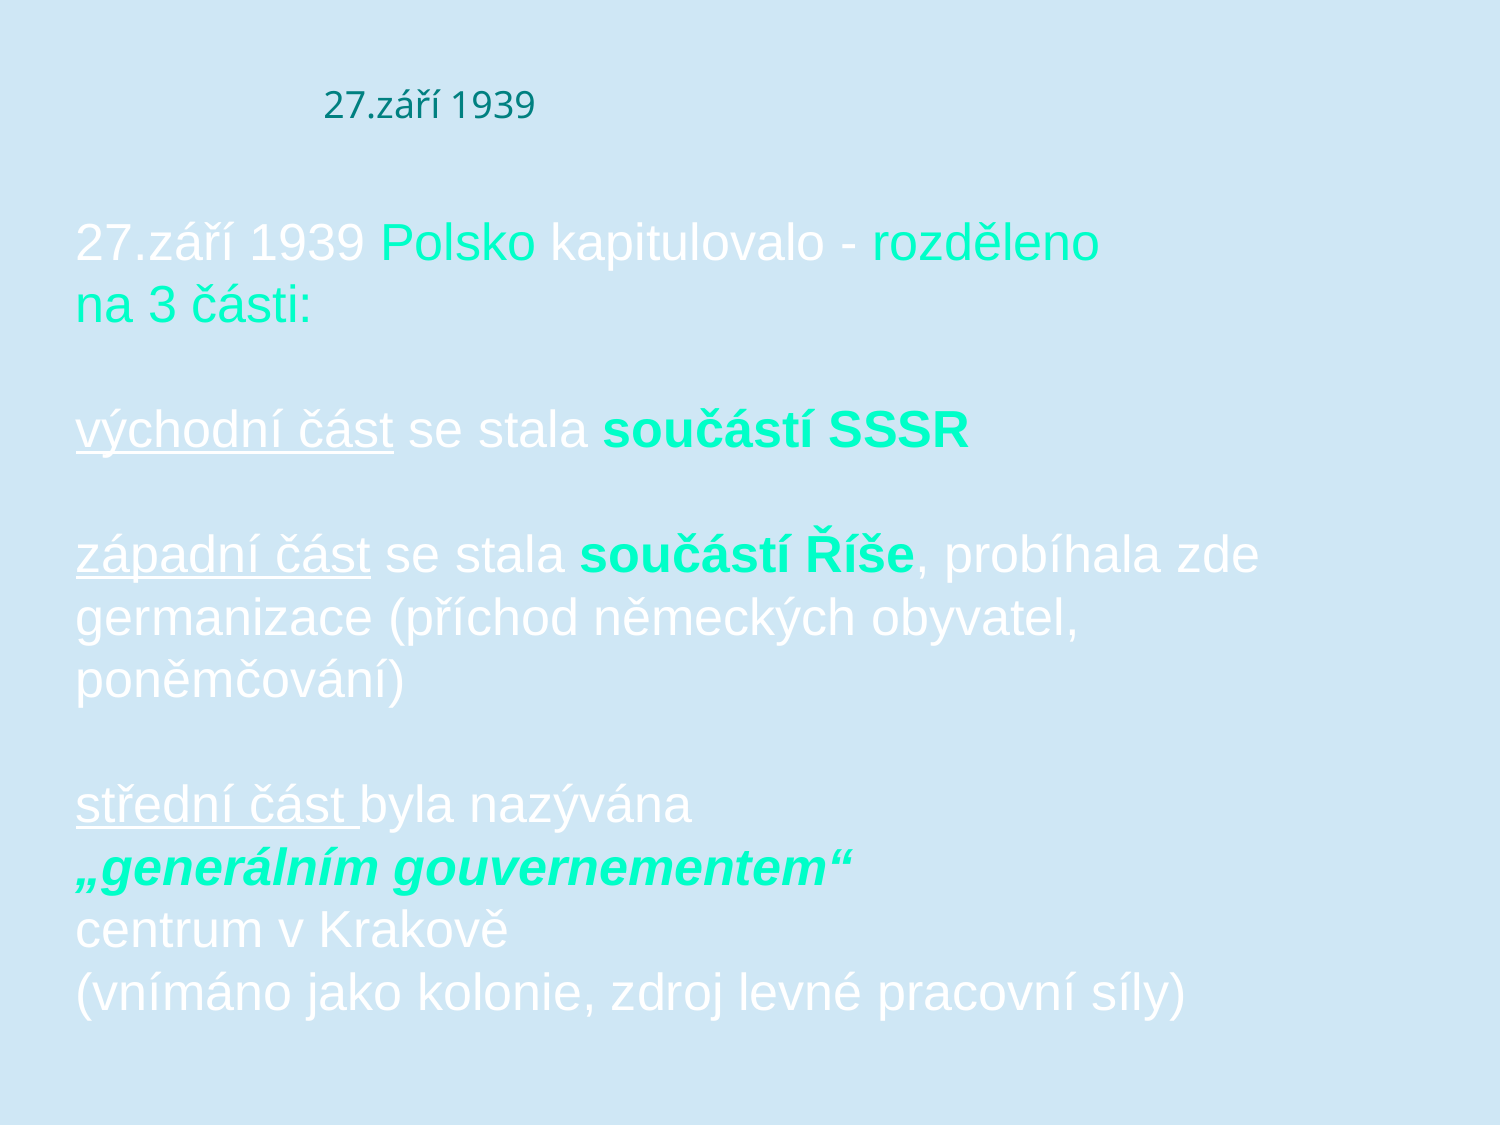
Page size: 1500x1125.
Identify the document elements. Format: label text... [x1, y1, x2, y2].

text_box 27.září 1939 Polsko kapitulovalo - rozděleno na 3 části: východní část se stala součástí SSSR západní část se stala součástí Říše, probíhala zde germanizace (příchod německých obyvatel, poněmčování) střední část byla nazývána „generálním gouvernementem“ centrum v Krakově (vnímáno jako kolonie, zdroj levné pracovní síly) [61, 201, 1337, 1028]
text_box 27.září 1939 [308, 73, 601, 134]
